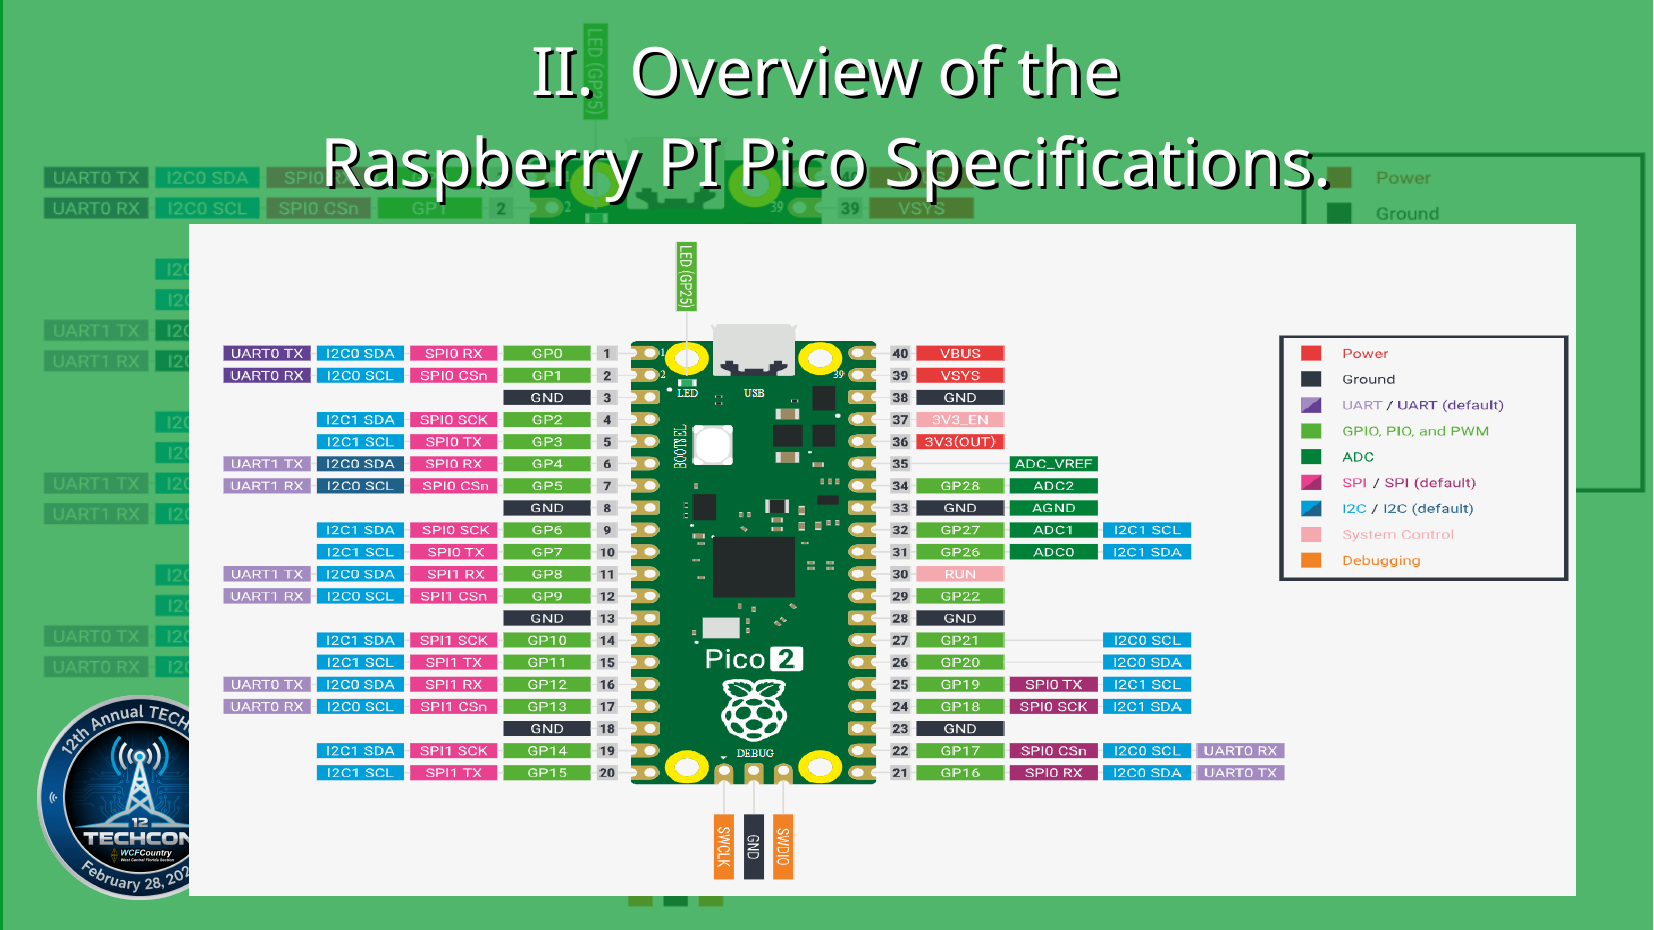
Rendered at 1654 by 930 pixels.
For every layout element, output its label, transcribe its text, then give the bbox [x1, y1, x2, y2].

picture [37, 224, 1576, 900]
title II. Overview of the Raspberry PI Pico Specifications. [82, 37, 1571, 193]
